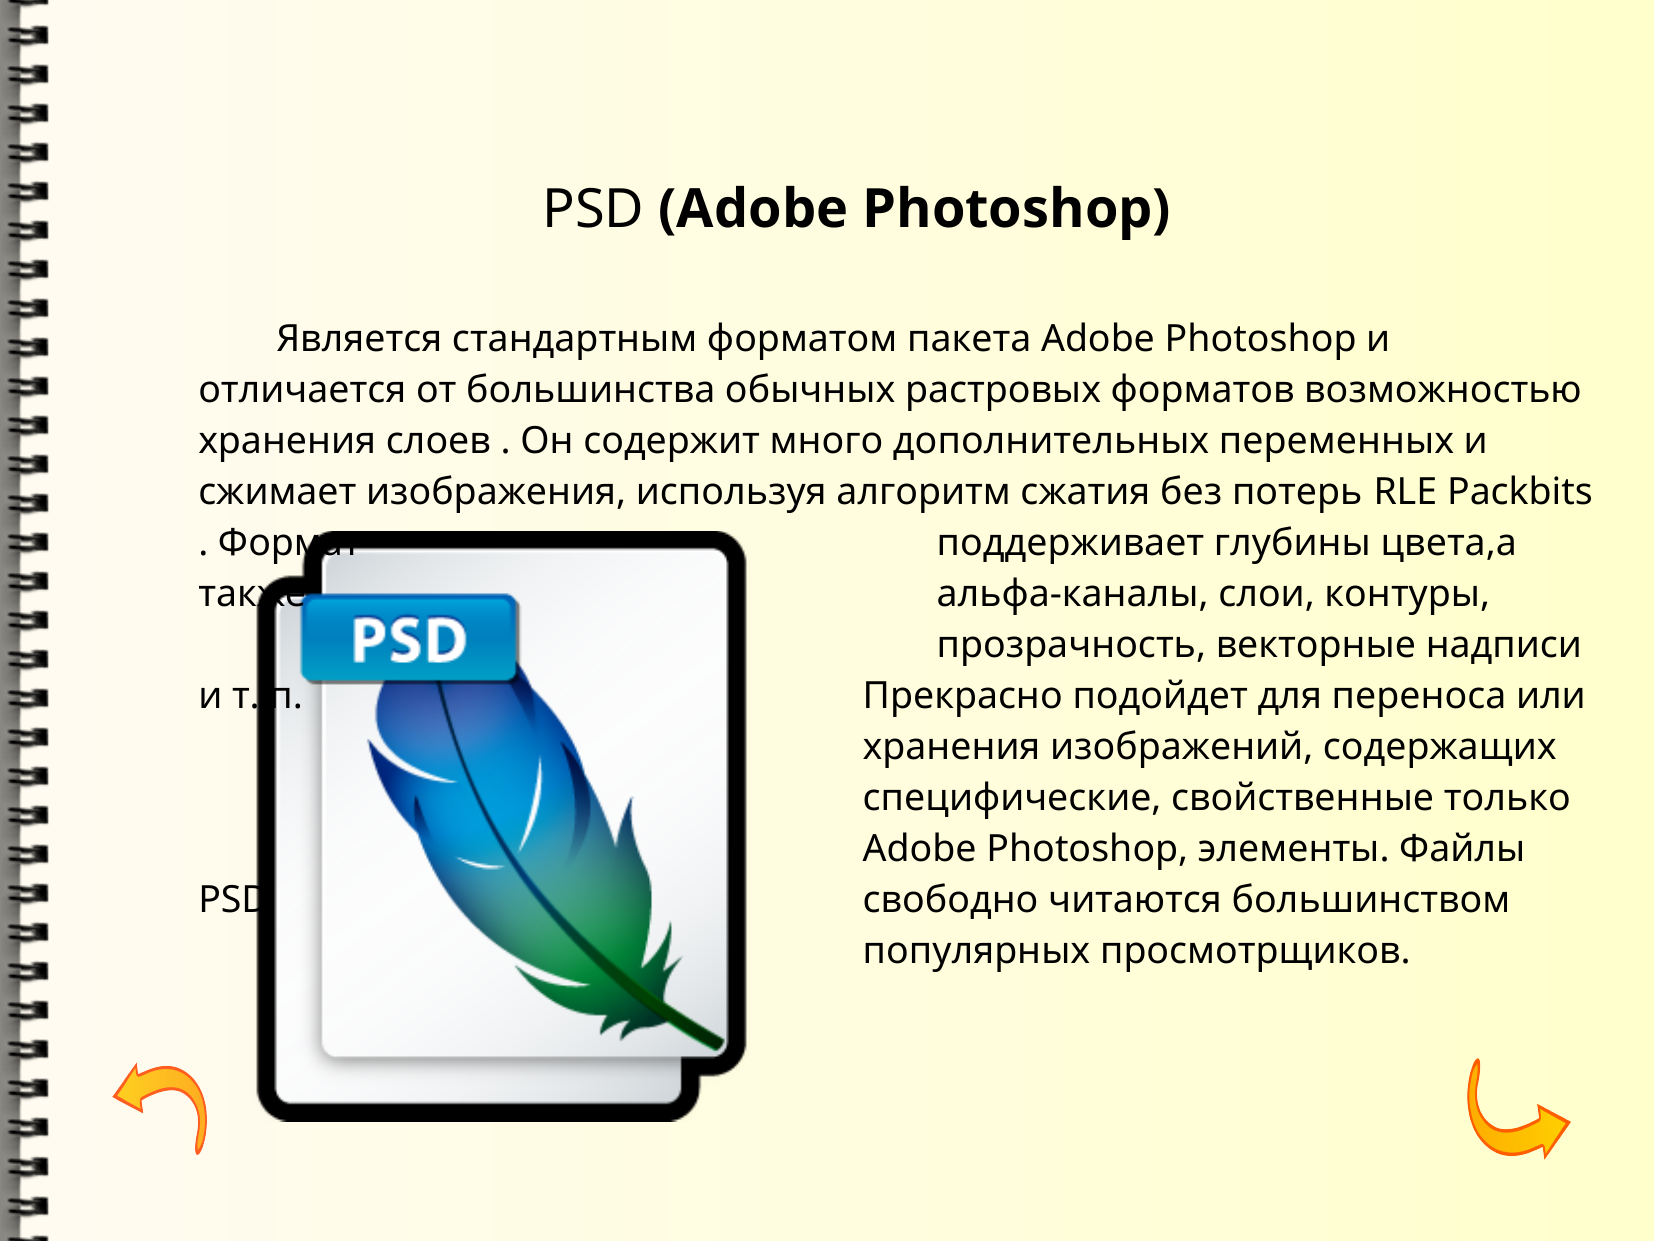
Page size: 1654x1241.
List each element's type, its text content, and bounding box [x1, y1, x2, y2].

picture [1467, 1058, 1571, 1160]
picture [112, 1062, 207, 1156]
list Является стандартным форматом пакета Adobe Photoshop и отличается от большинства обычных растровых форматов возможностью хранения слоев . Он содержит много дополнительных переменных и сжимает изображения, используя алгоритм сжатия без потерь RLE Packbits. Формат поддерживает глубины цвета,а также альфа-каналы, слои, контуры, прозрачность, векторные надписи и т. п. Прекрасно подойдет для переноса или хранения изображений, содержащих специфические, свойственные только Adobe Photoshop, элементы. Файлы PSD свободно читаются большинством популярных просмотрщиков. [123, 311, 1595, 1211]
picture [0, 0, 1654, 1241]
title PSD (Adobe Photoshop) [121, 102, 1534, 310]
